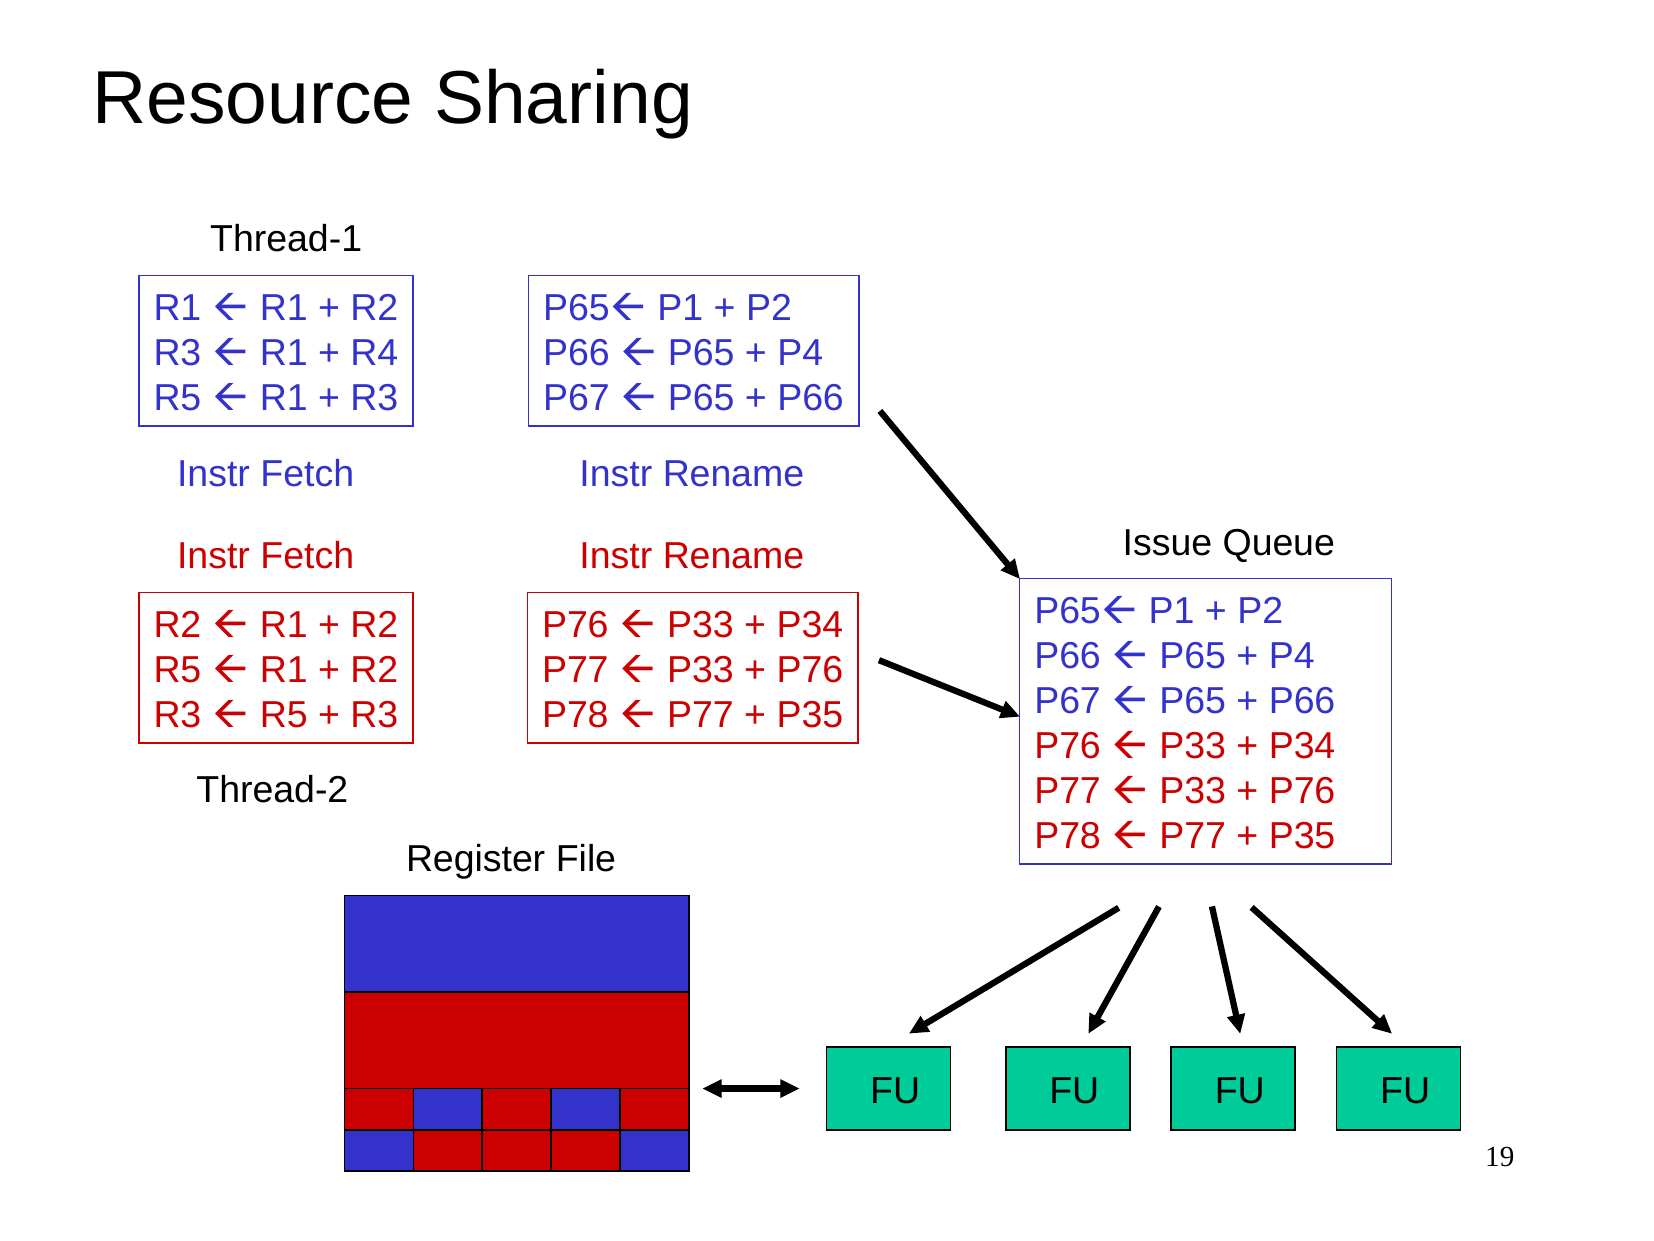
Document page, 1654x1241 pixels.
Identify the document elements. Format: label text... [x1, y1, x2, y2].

text_box <number> [1184, 1129, 1530, 1213]
text_box P65 P1 + P2 P66  P65 + P4 P67  P65 + P66 [528, 275, 860, 426]
text_box R2  R1 + R2 R5  R1 + R2 R3  R5 + R3 [138, 592, 414, 743]
text_box P65 P1 + P2 P66  P65 + P4 P67  P65 + P66 P76  P33 + P34 P77  P33 + P76 P78  P77 + P35 [1019, 578, 1392, 865]
text_box Register File [378, 826, 632, 888]
text_box Issue Queue [1094, 509, 1350, 571]
text_box Thread-2 [168, 757, 364, 819]
text_box Instr Rename [564, 440, 819, 502]
text_box [344, 895, 689, 1172]
text_box Resource Sharing [77, 41, 709, 147]
text_box P76  P33 + P34 P77  P33 + P76 P78  P77 + P35 [527, 592, 859, 743]
text_box FU [1005, 1047, 1130, 1130]
text_box FU [826, 1047, 951, 1130]
text_box FU [1336, 1047, 1461, 1130]
text_box Instr Fetch [162, 523, 370, 584]
text_box Thread-1 [182, 206, 377, 268]
text_box Instr Rename [564, 523, 819, 584]
text_box Instr Fetch [162, 440, 370, 502]
text_box R1  R1 + R2 R3  R1 + R4 R5  R1 + R3 [138, 275, 414, 426]
text_box FU [1171, 1047, 1296, 1130]
